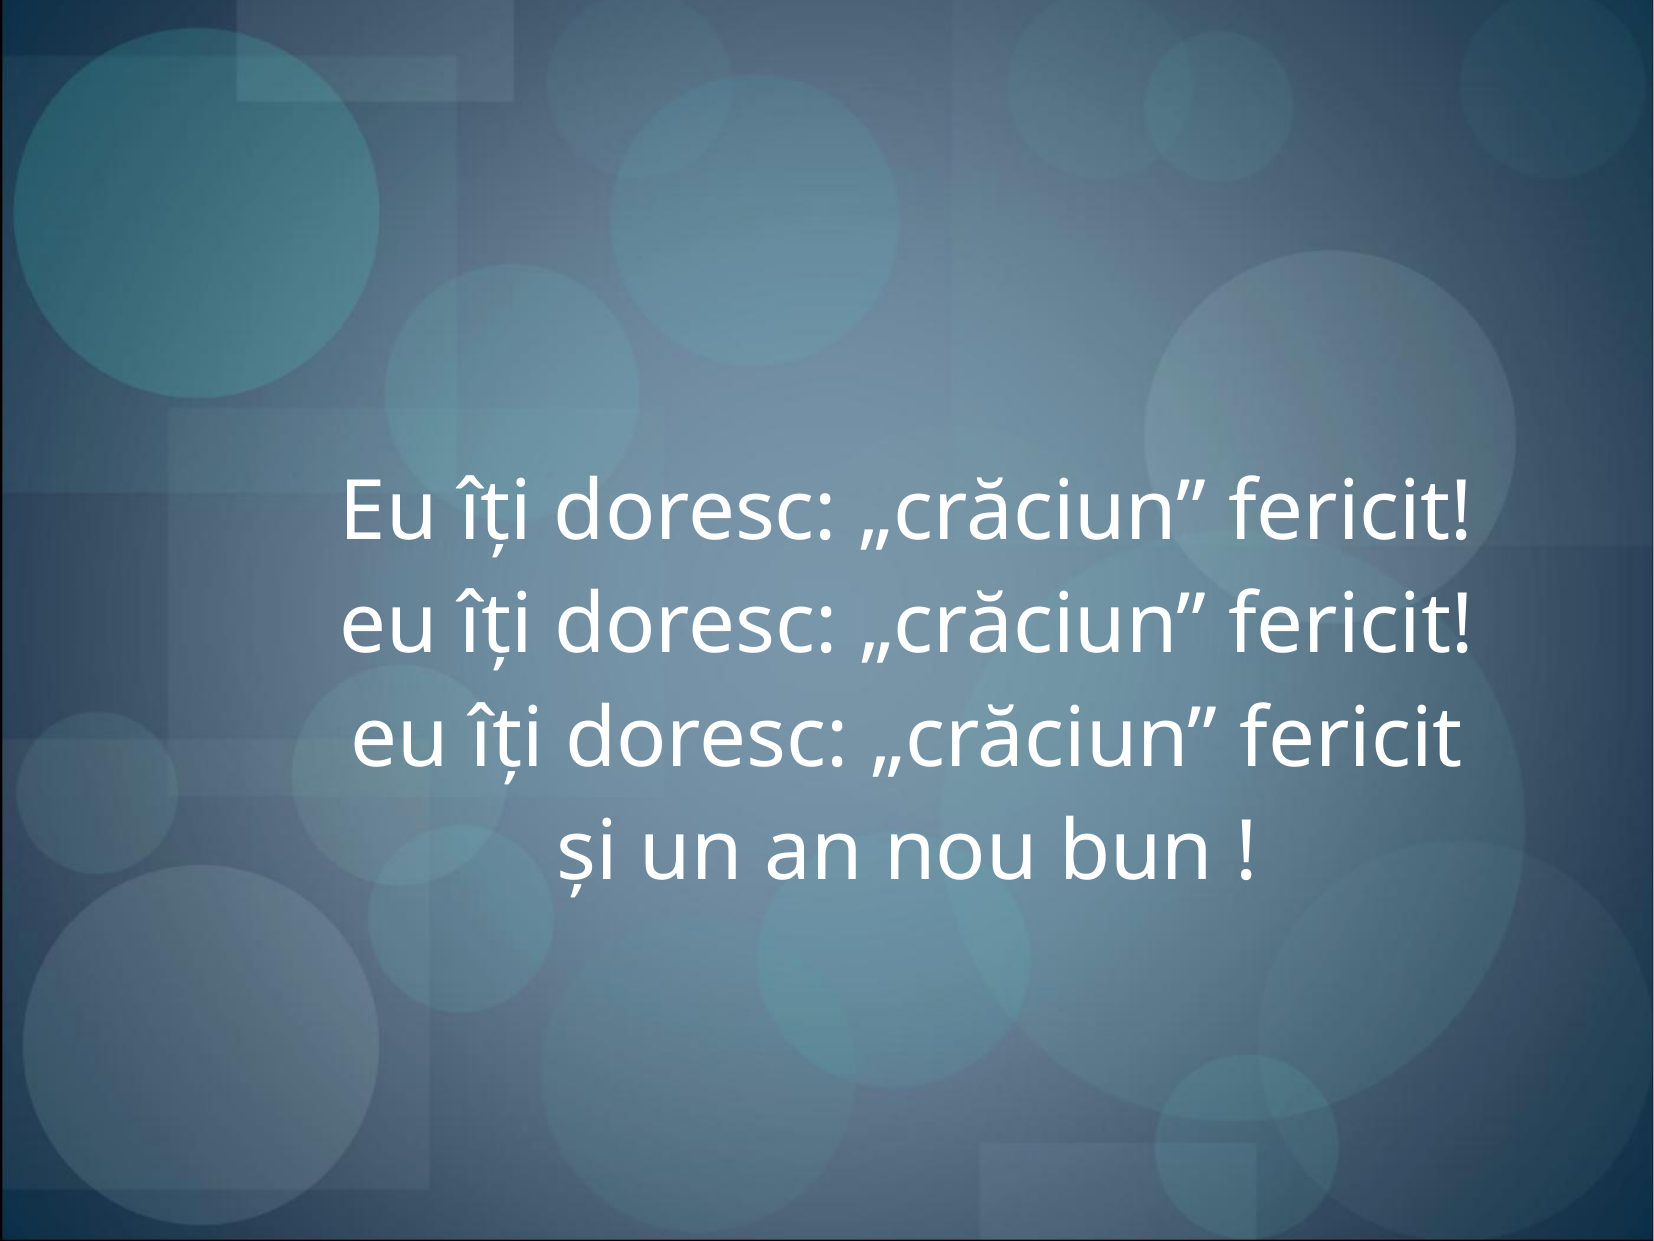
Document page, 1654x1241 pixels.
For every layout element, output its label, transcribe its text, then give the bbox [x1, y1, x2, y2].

text_box Eu îţi doresc: „crăciun” fericit! eu îţi doresc: „crăciun” fericit! eu îţi doresc: „crăciun” fericit şi un an nou bun ! [324, 442, 1654, 901]
picture [0, 0, 1654, 1241]
